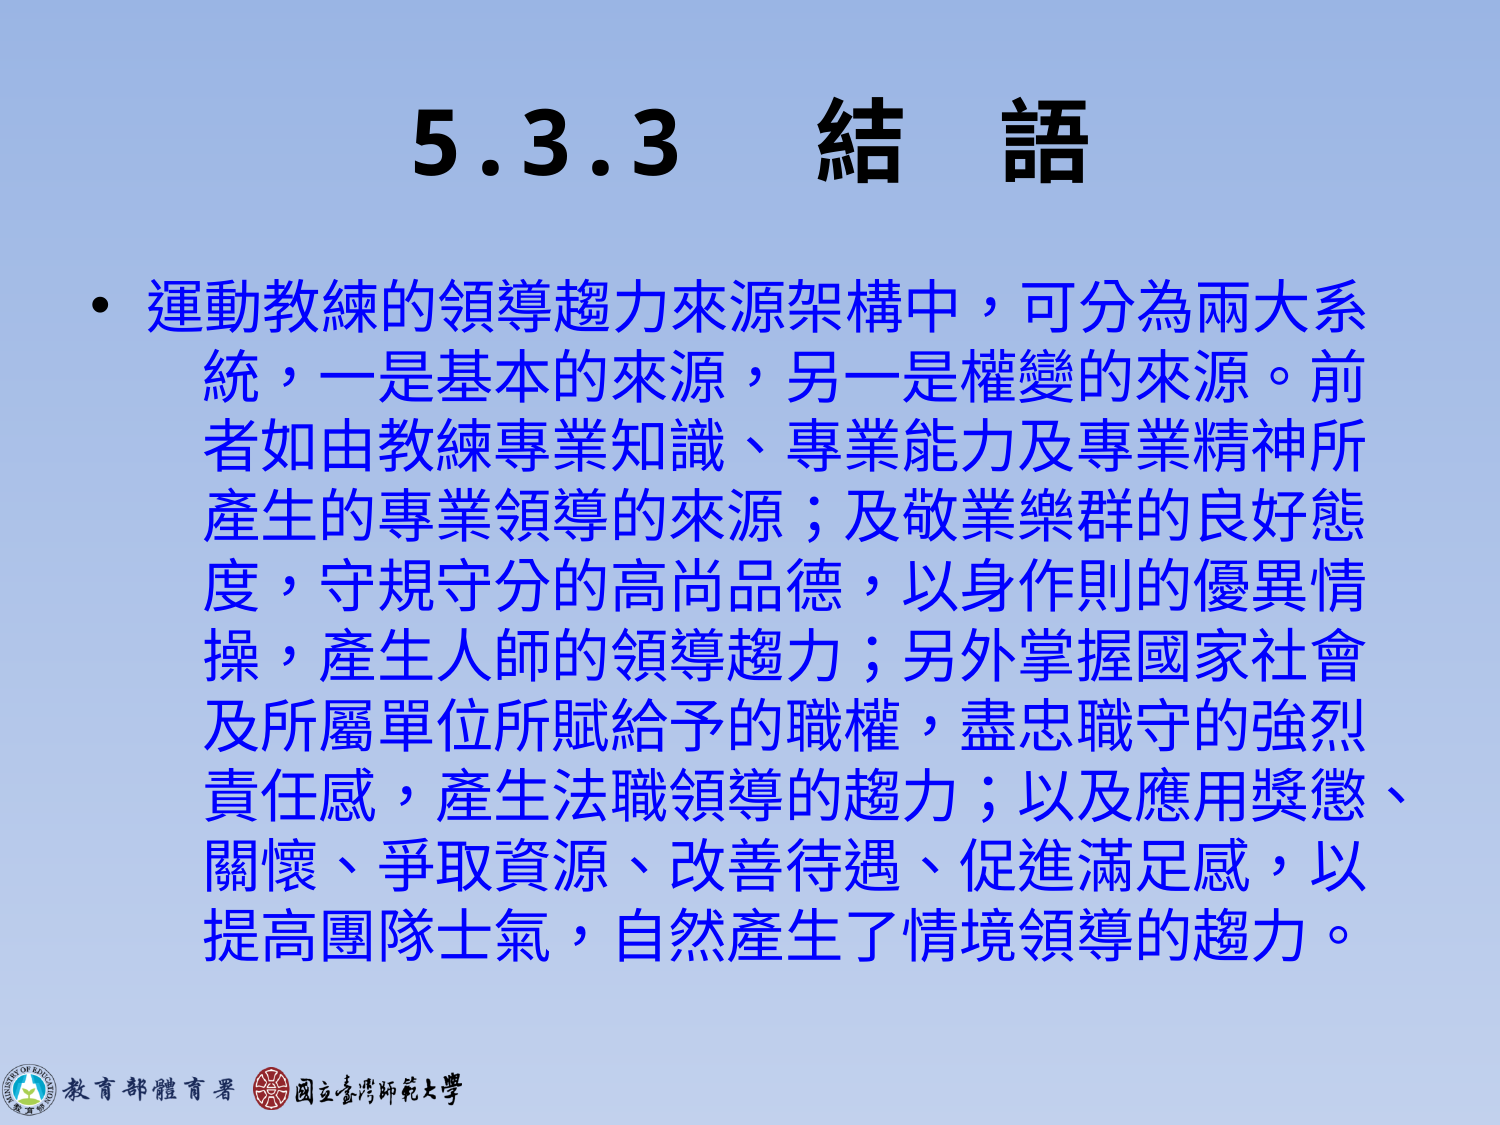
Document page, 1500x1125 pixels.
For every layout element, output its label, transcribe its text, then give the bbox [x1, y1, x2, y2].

list 運動教練的領導趨力來源架構中，可分為兩大系統，一是基本的來源，另一是權變的來源。前者如由教練專業知識、專業能力及專業精神所產生的專業領導的來源；及敬業樂群的良好態度，守規守分的高尚品德，以身作則的優異情操，產生人師的領導趨力；另外掌握國家社會及所屬單位所賦給予的職權，盡忠職守的強烈責任感，產生法職領導的趨力；以及應用獎懲、關懷、爭取資源、改善待遇、促進滿足感，以提高團隊士氣，自然產生了情境領導的趨力。 [75, 262, 1426, 1005]
title 5.3.3 結 語 [75, 45, 1426, 233]
